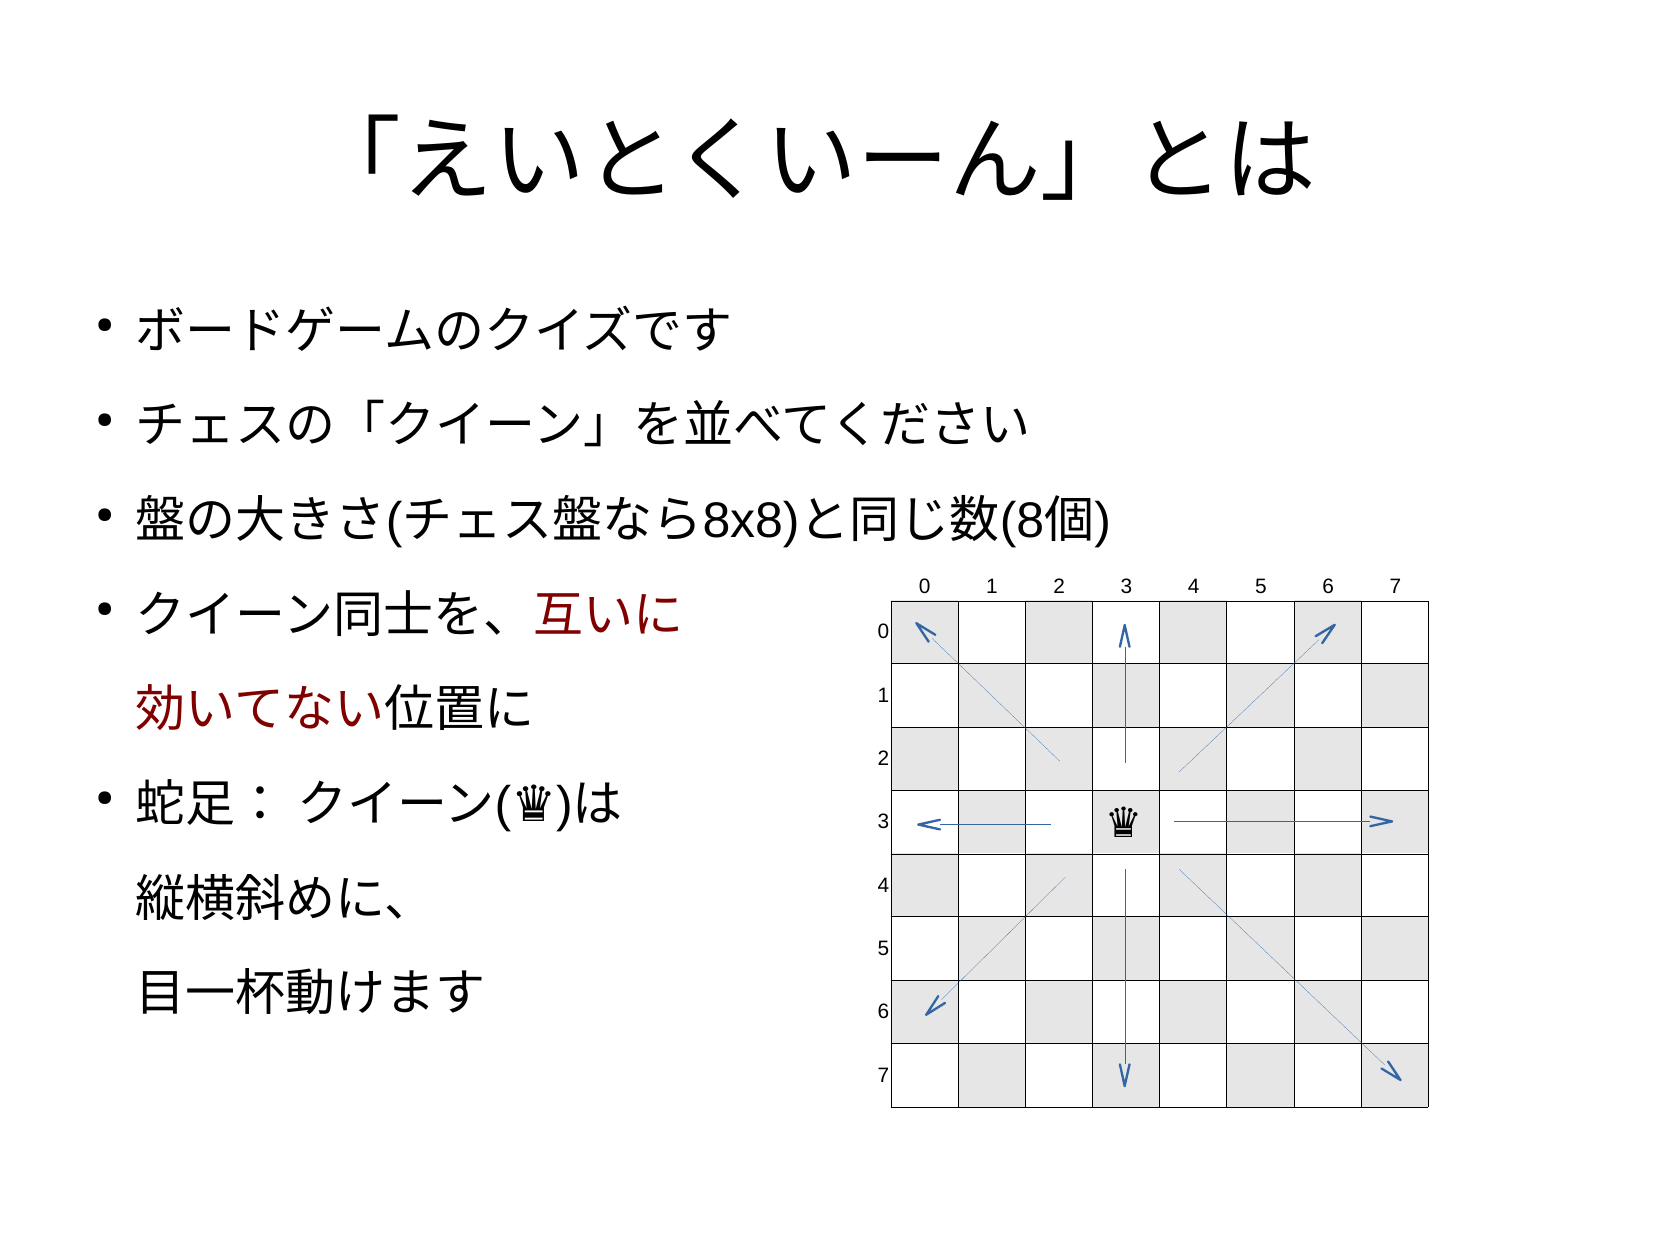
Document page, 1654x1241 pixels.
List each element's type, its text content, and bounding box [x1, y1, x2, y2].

picture [823, 536, 1431, 1110]
title 「えいとくいーん」とは [82, 49, 1571, 257]
list ボードゲームのクイズです チェスの「クイーン」を並べてください 盤の大きさ(チェス盤なら8x8)と同じ数(8個) クイーン同士を、互いに 効いてない位置に 蛇足： クイーン(♛)は 縦横斜めに、 目一杯動けます [82, 290, 1323, 1111]
